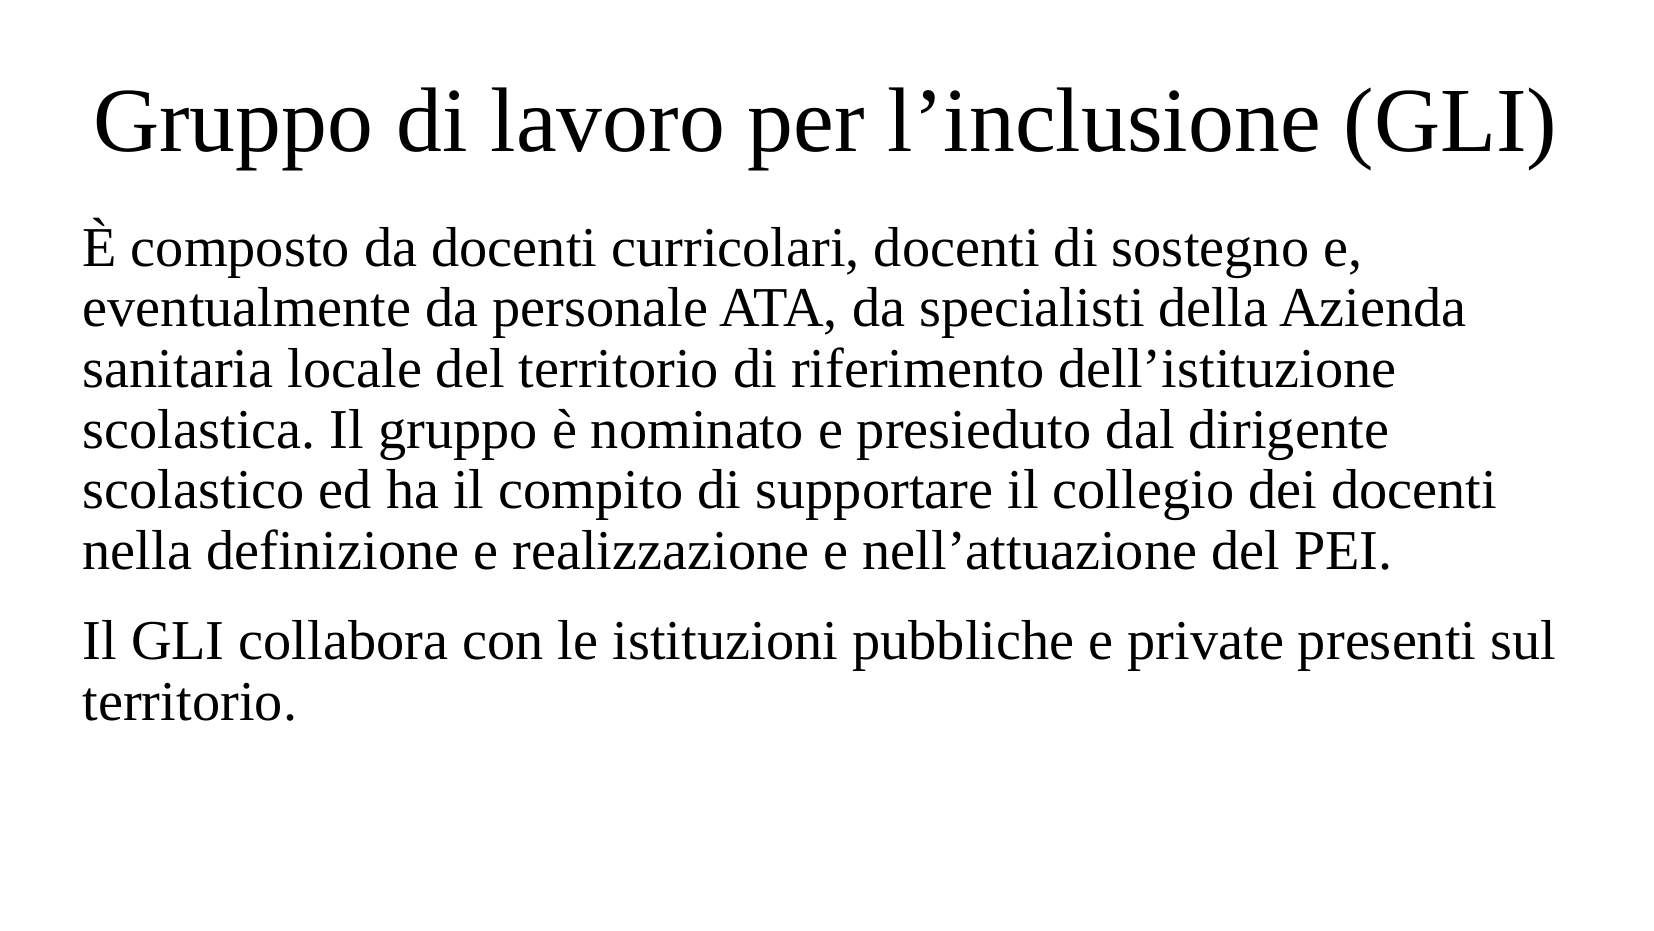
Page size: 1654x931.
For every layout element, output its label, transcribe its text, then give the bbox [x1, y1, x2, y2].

title Gruppo di lavoro per l’inclusione (GLI) [82, 37, 1571, 193]
list È composto da docenti curricolari, docenti di sostegno e, eventualmente da personale ATA, da specialisti della Azienda sanitaria locale del territorio di riferimento dell’istituzione scolastica. Il gruppo è nominato e presieduto dal dirigente scolastico ed ha il compito di supportare il collegio dei docenti nella definizione e realizzazione e nell’attuazione del PEI. Il GLI collabora con le istituzioni pubbliche e private presenti sul territorio. [82, 217, 1571, 758]
